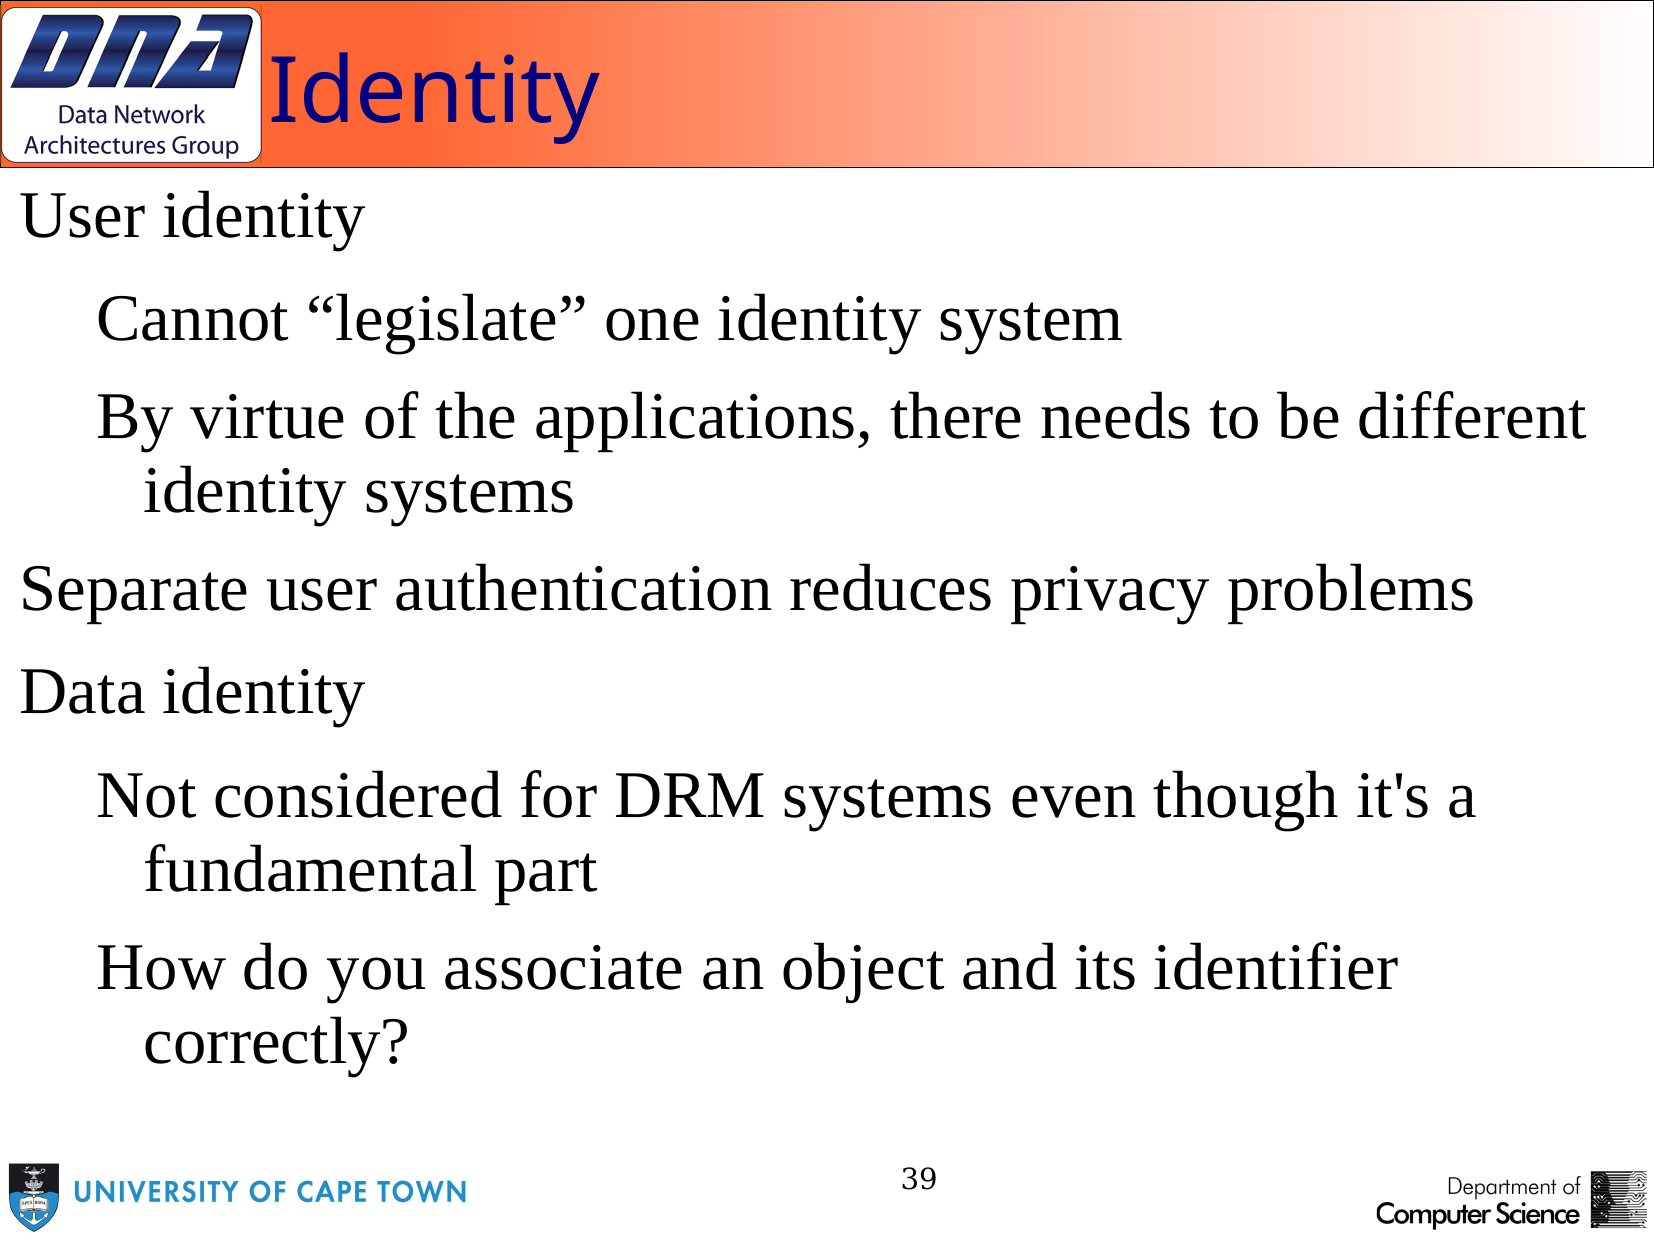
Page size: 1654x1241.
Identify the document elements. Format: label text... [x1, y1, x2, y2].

picture [5, 1159, 479, 1235]
list User identity Cannot “legislate” one identity system By virtue of the applications, there needs to be different identity systems Separate user authentication reduces privacy problems Data identity Not considered for DRM systems even though it's a fundamental part How do you associate an object and its identifier correctly? [2, 177, 1654, 1146]
title Identity [268, 11, 1654, 163]
picture [1368, 1159, 1654, 1235]
picture [0, 5, 262, 163]
